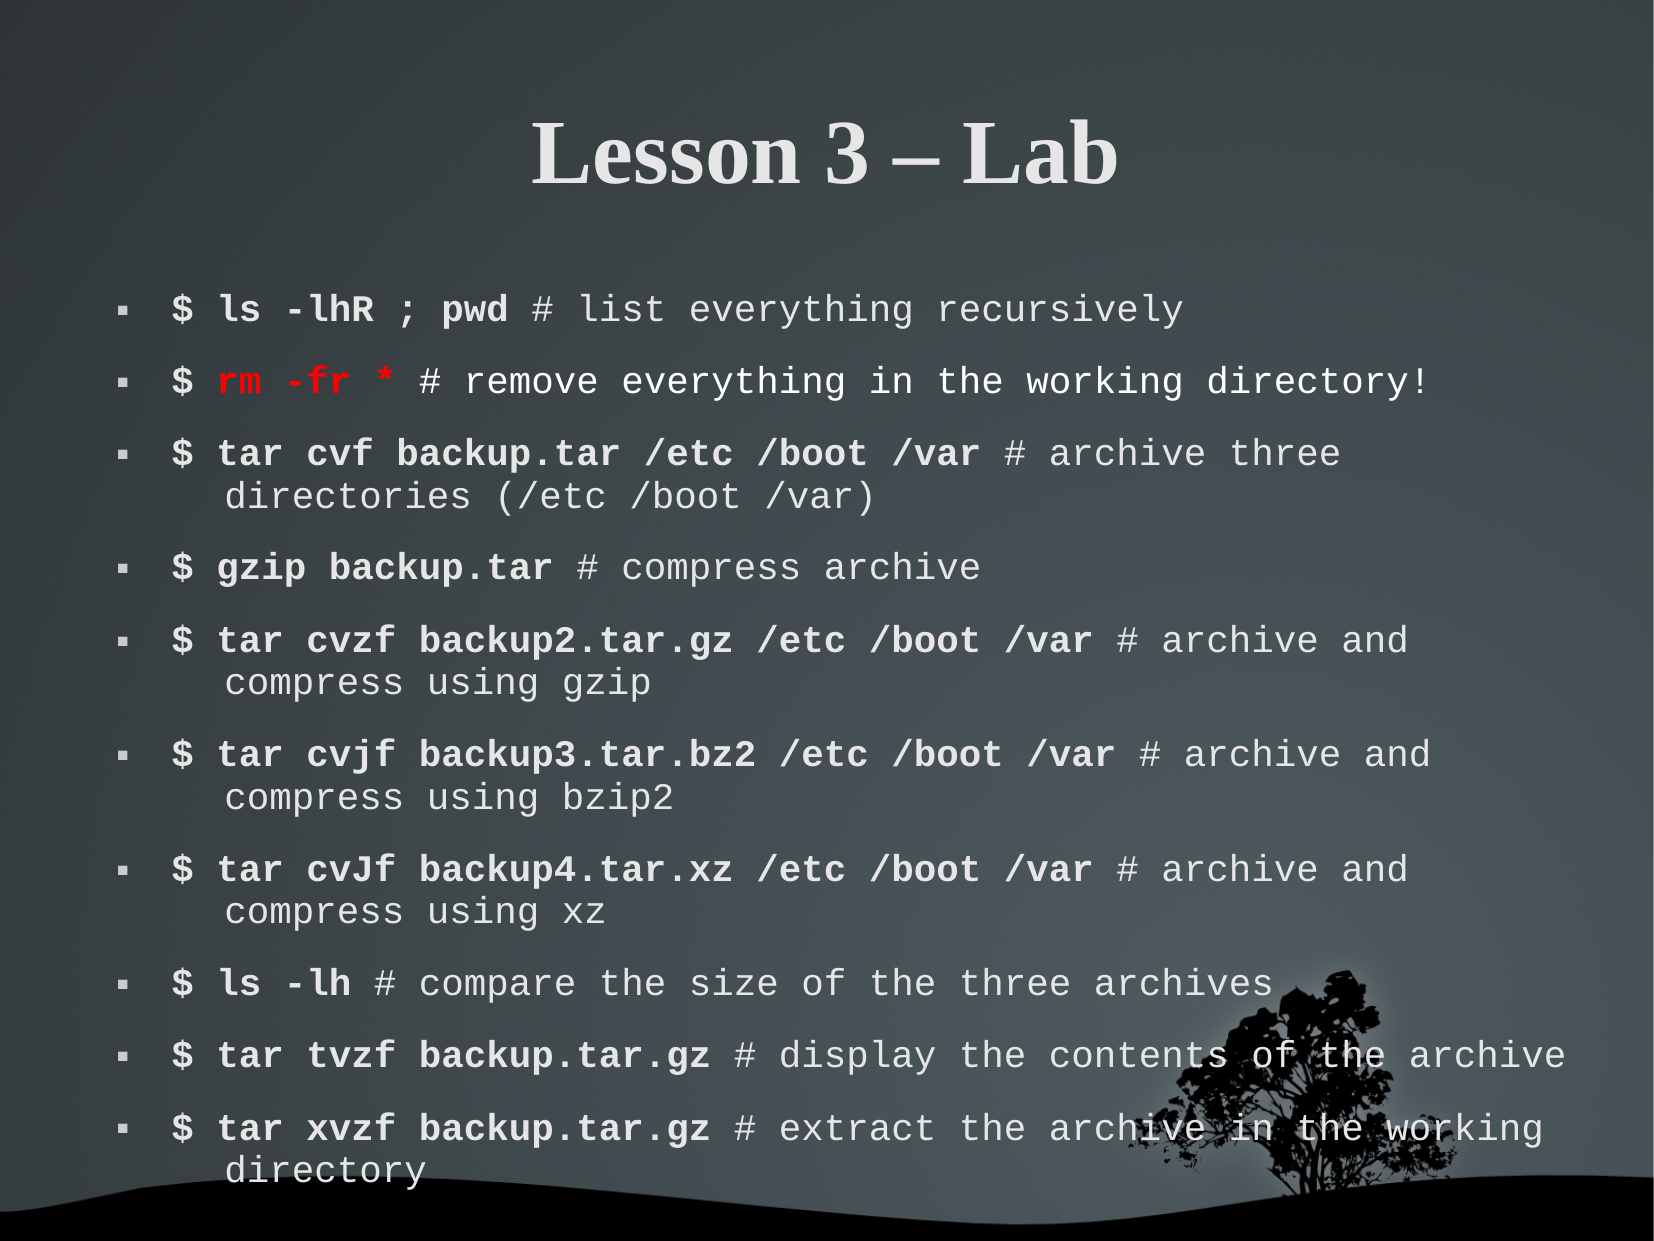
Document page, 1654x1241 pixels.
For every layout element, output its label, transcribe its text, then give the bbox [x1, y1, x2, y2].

list $ ls -lhR ; pwd # list everything recursively $ rm -fr * # remove everything in the working directory! $ tar cvf backup.tar /etc /boot /var # archive three directories (/etc /boot /var) $ gzip backup.tar # compress archive $ tar cvzf backup2.tar.gz /etc /boot /var # archive and compress using gzip $ tar cvjf backup3.tar.bz2 /etc /boot /var # archive and compress using bzip2 $ tar cvJf backup4.tar.xz /etc /boot /var # archive and compress using xz $ ls -lh # compare the size of the three archives $ tar tvzf backup.tar.gz # display the contents of the archive $ tar xvzf backup.tar.gz # extract the archive in the working directory [82, 290, 1571, 1194]
title Lesson 3 – Lab [82, 49, 1571, 257]
picture [0, 0, 1654, 1241]
